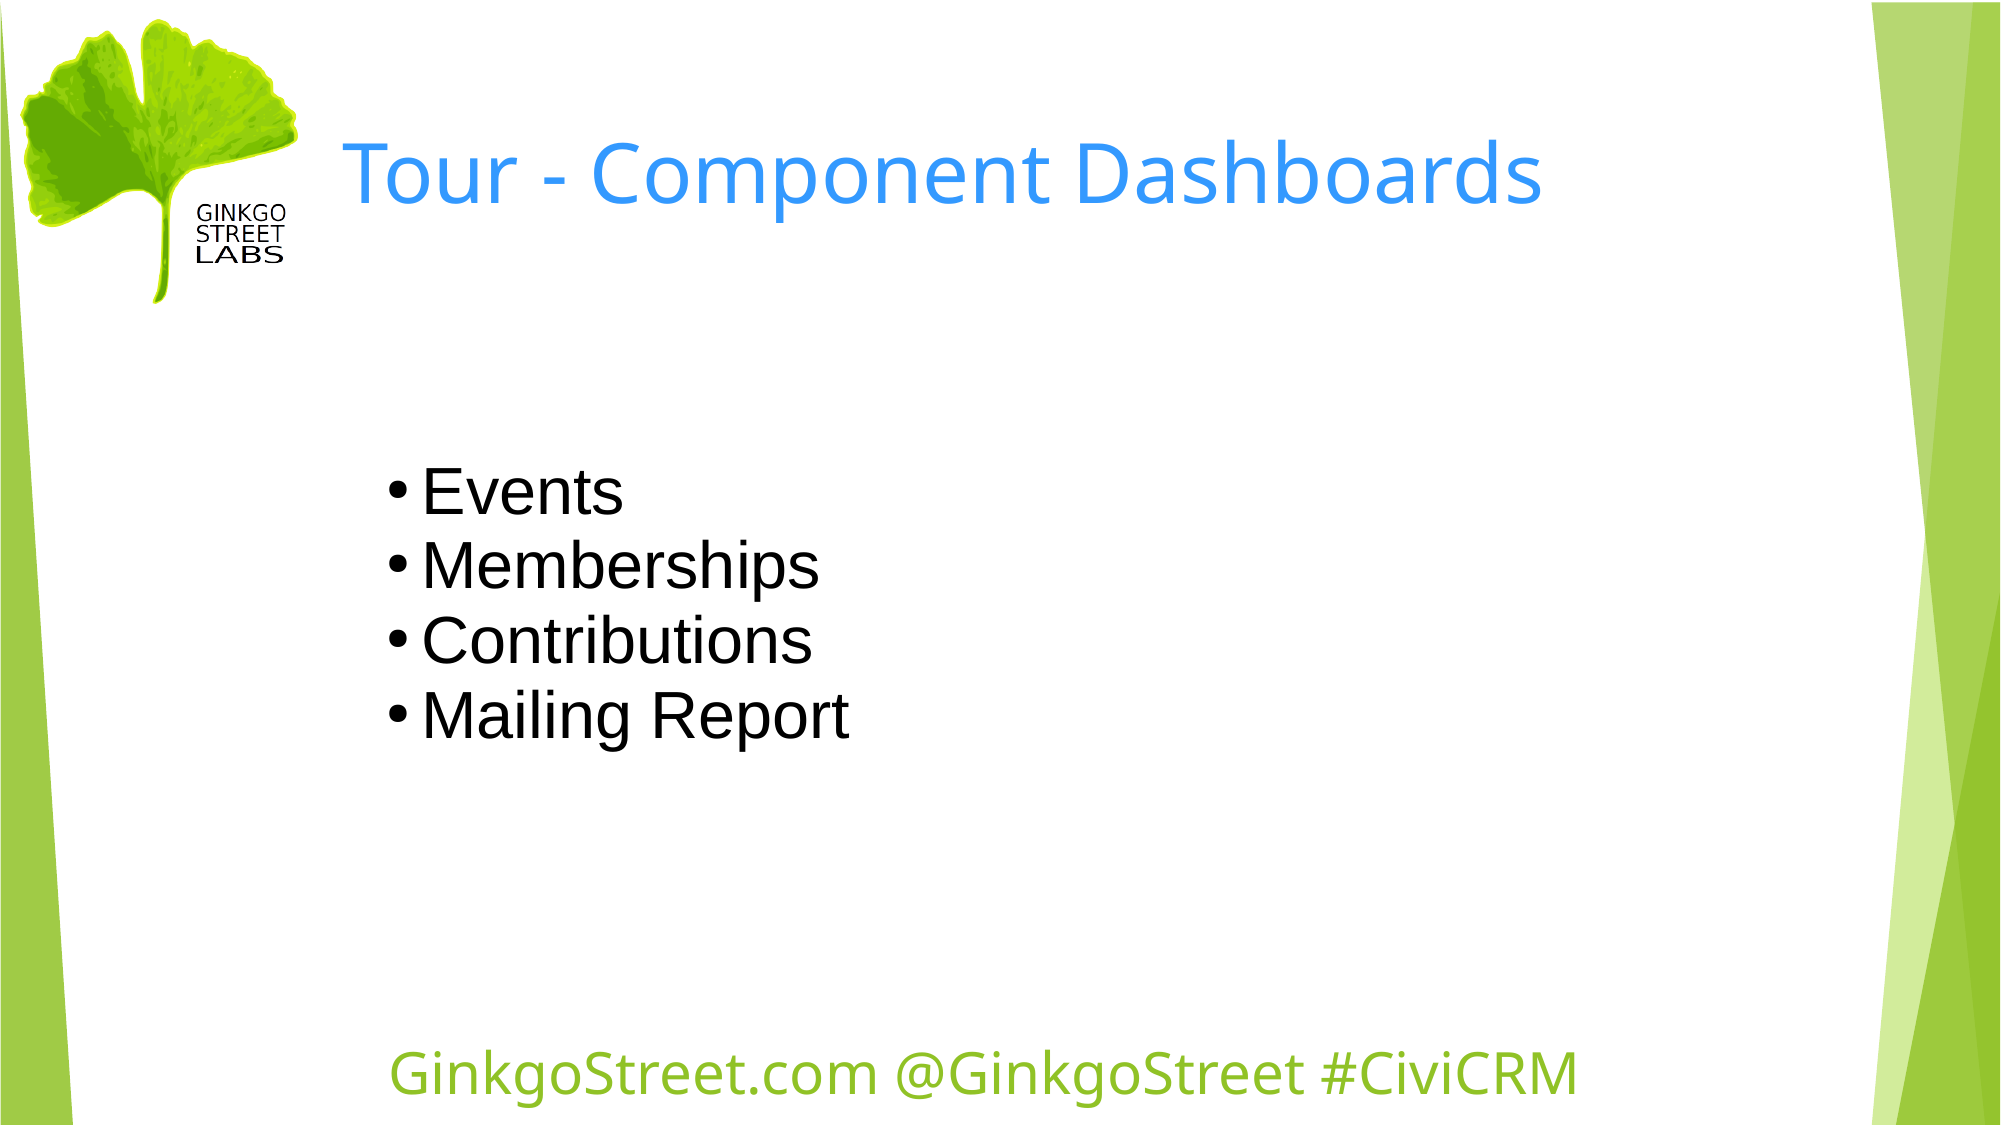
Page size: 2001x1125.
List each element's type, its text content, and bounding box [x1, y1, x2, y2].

subtitle Events Memberships Contributions Mailing Report [386, 285, 1921, 922]
title Tour - Component Dashboards [342, 62, 1861, 280]
picture [20, 19, 298, 304]
